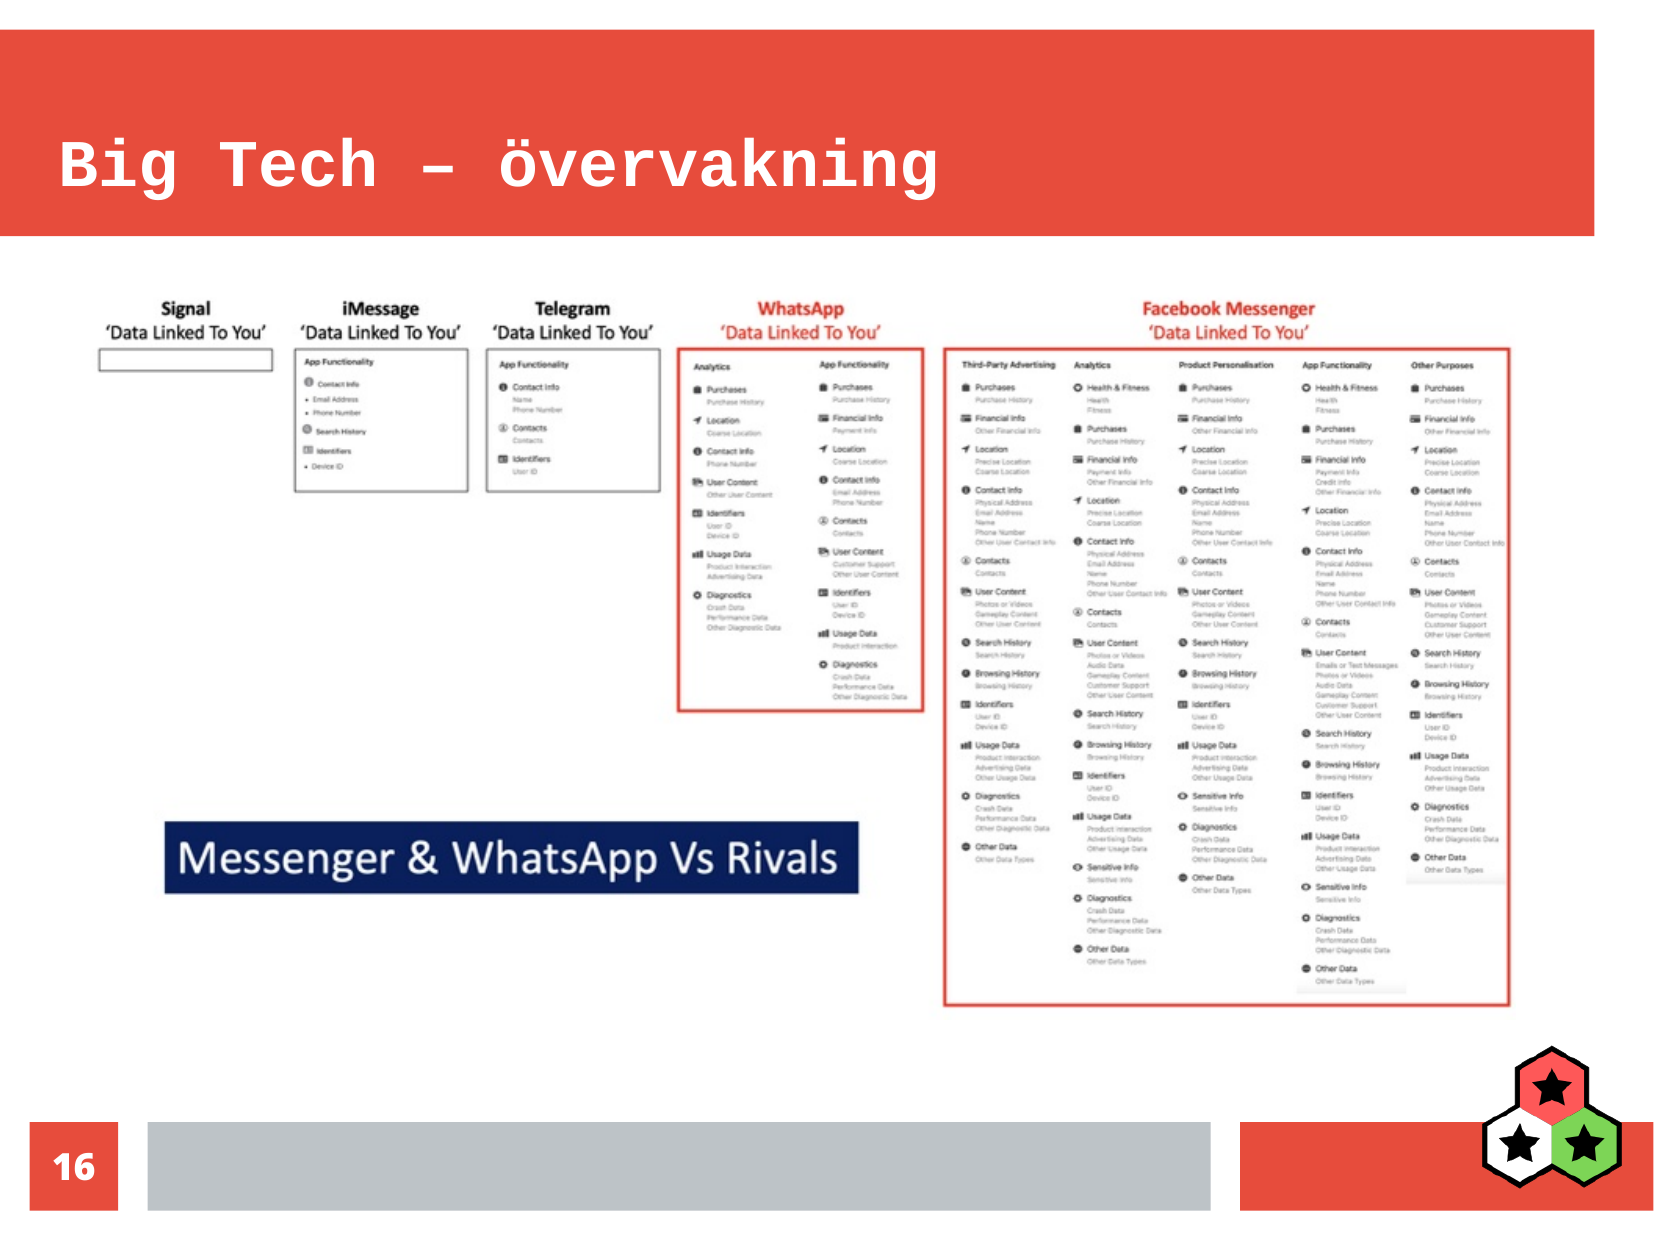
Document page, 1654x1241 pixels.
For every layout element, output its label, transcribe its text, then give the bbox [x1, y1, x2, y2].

picture [1463, 1028, 1640, 1205]
picture [79, 273, 1516, 1021]
title Big Tech – övervakning [59, 59, 1595, 207]
